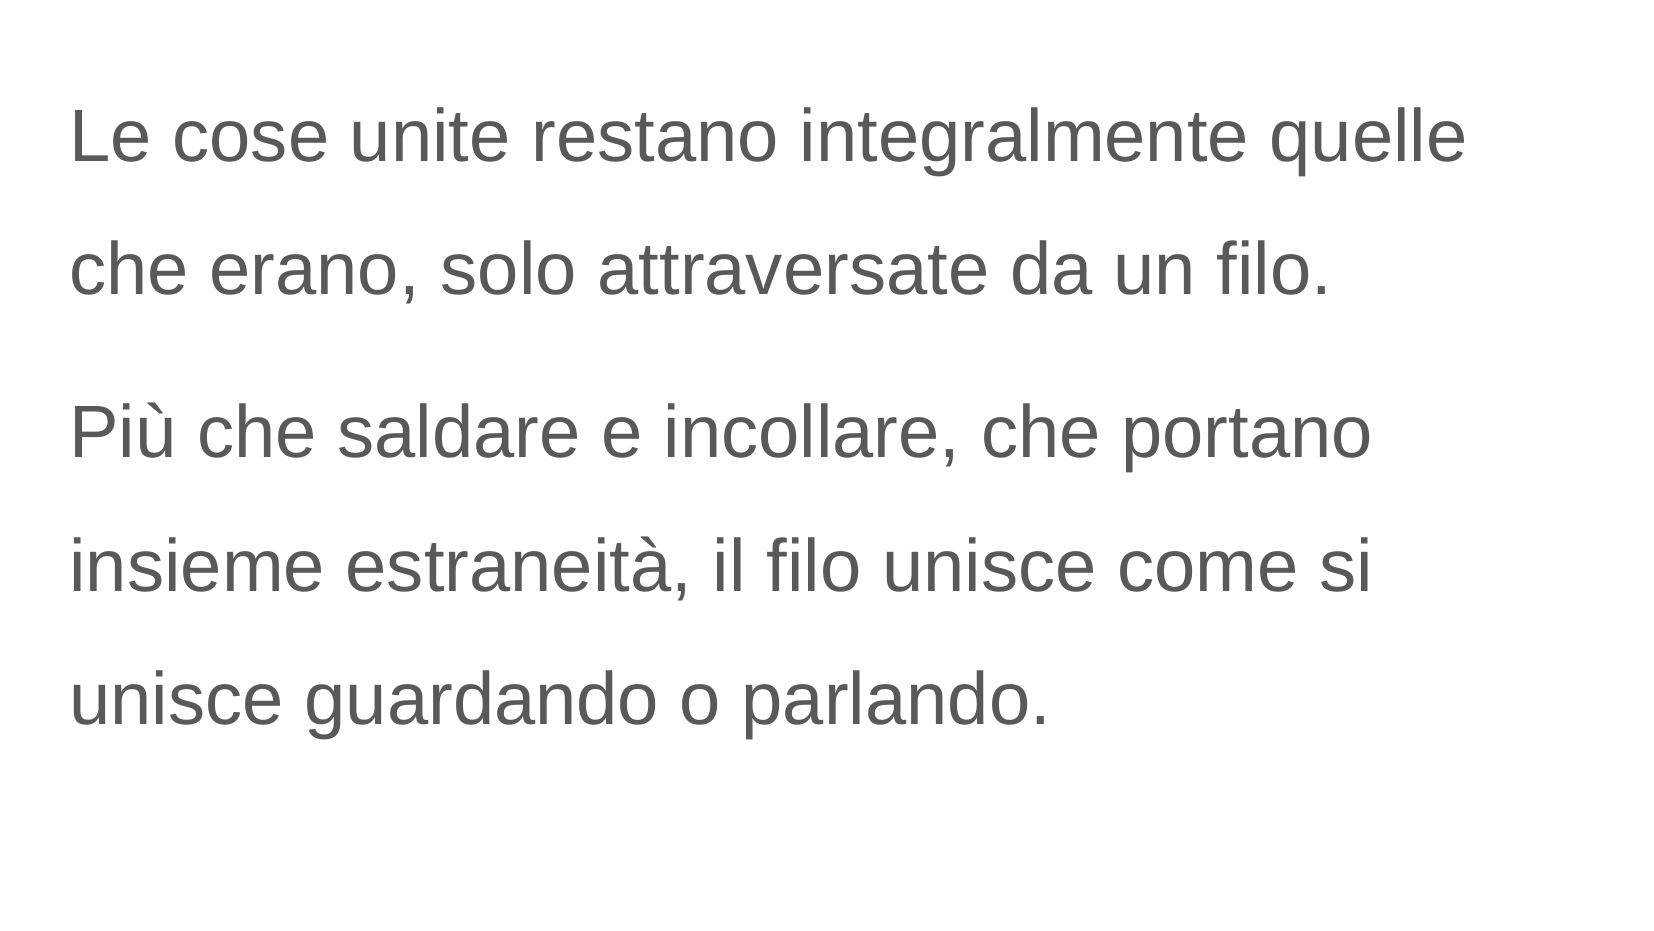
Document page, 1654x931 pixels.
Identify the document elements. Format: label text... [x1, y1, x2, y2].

subtitle Le cose unite restano integralmente quelle che erano, solo attraversate da un filo. Più che saldare e incollare, che portano insieme estraneità, il filo unisce come si unisce guardando o parlando. [69, 42, 1558, 740]
